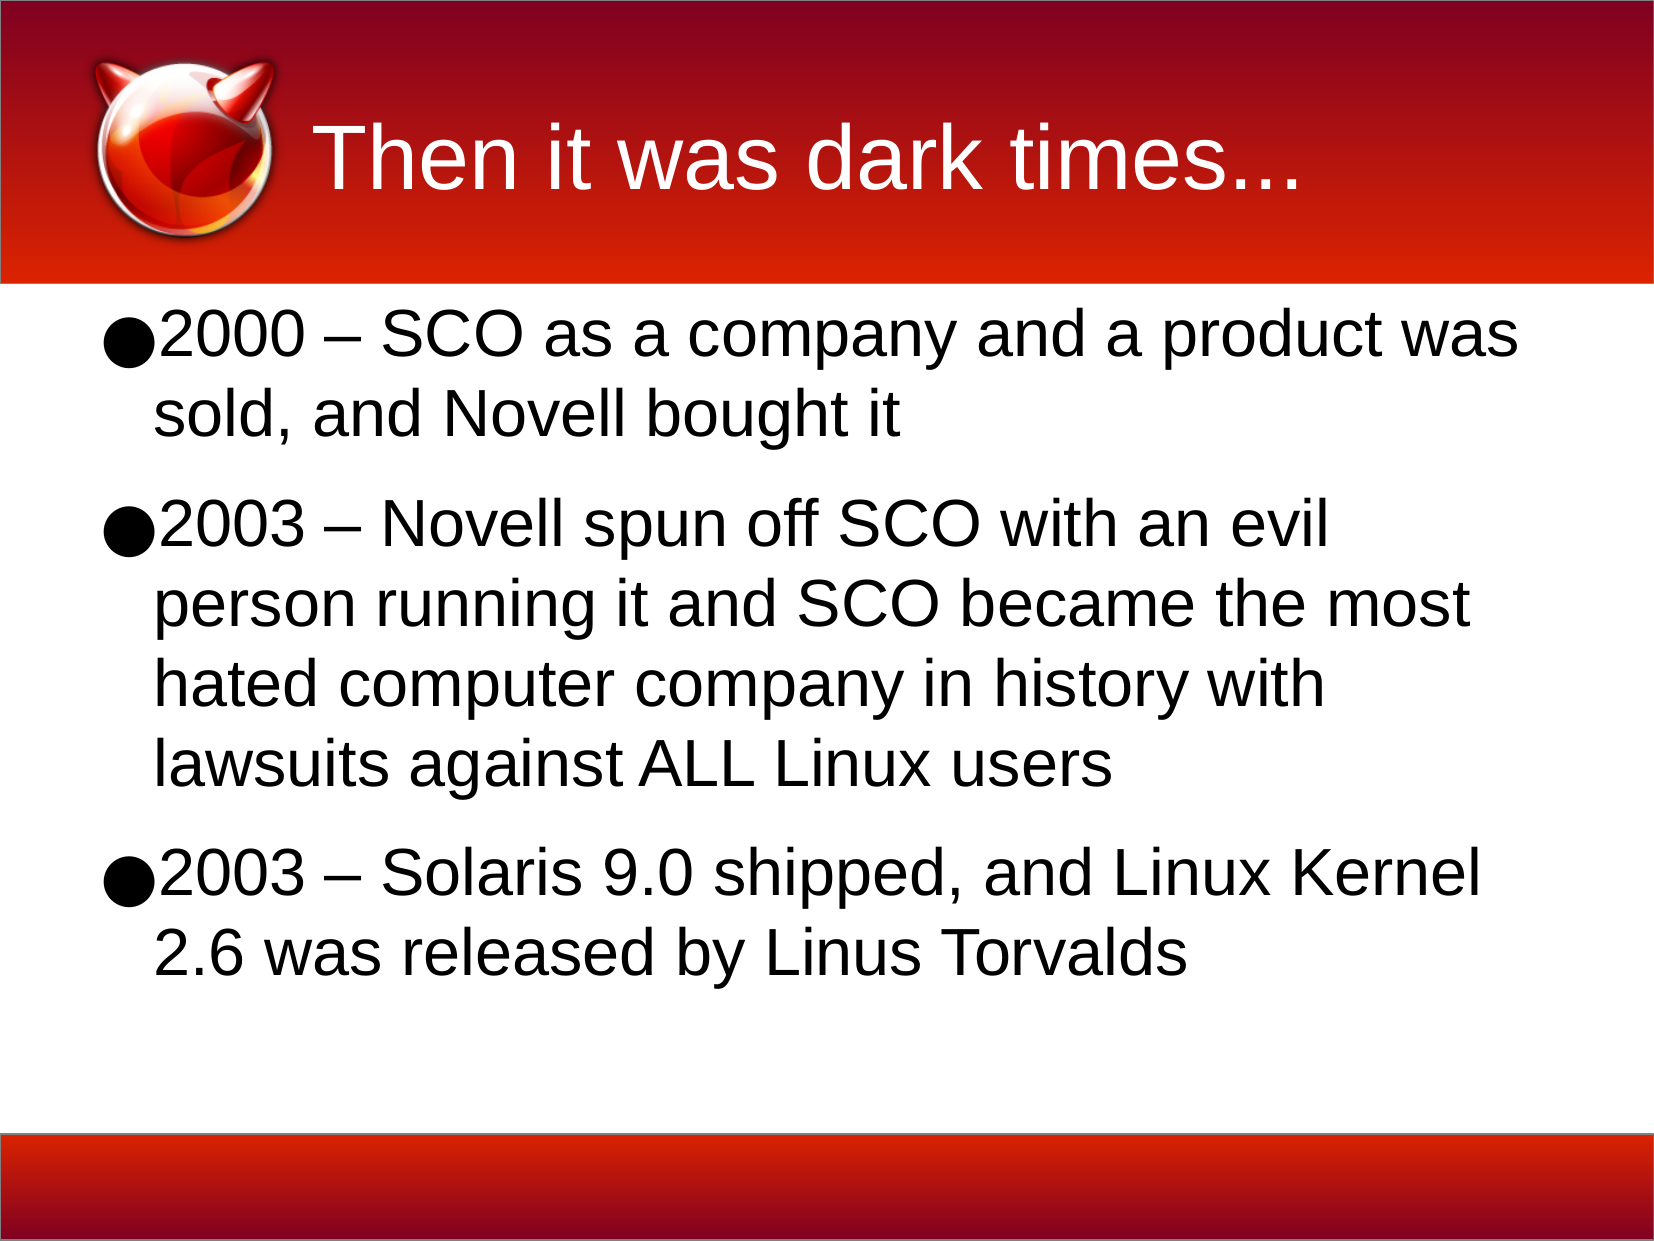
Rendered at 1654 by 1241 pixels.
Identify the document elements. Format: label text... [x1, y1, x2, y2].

text_box 2000 – SCO as a company and a product was sold, and Novell bought it 2003 – Novell spun off SCO with an evil person running it and SCO became the most hated computer company in history with lawsuits against ALL Linux users 2003 – Solaris 9.0 shipped, and Linux Kernel 2.6 was released by Linus Torvalds [82, 290, 1538, 1010]
text_box Then it was dark times... [82, 49, 1536, 257]
